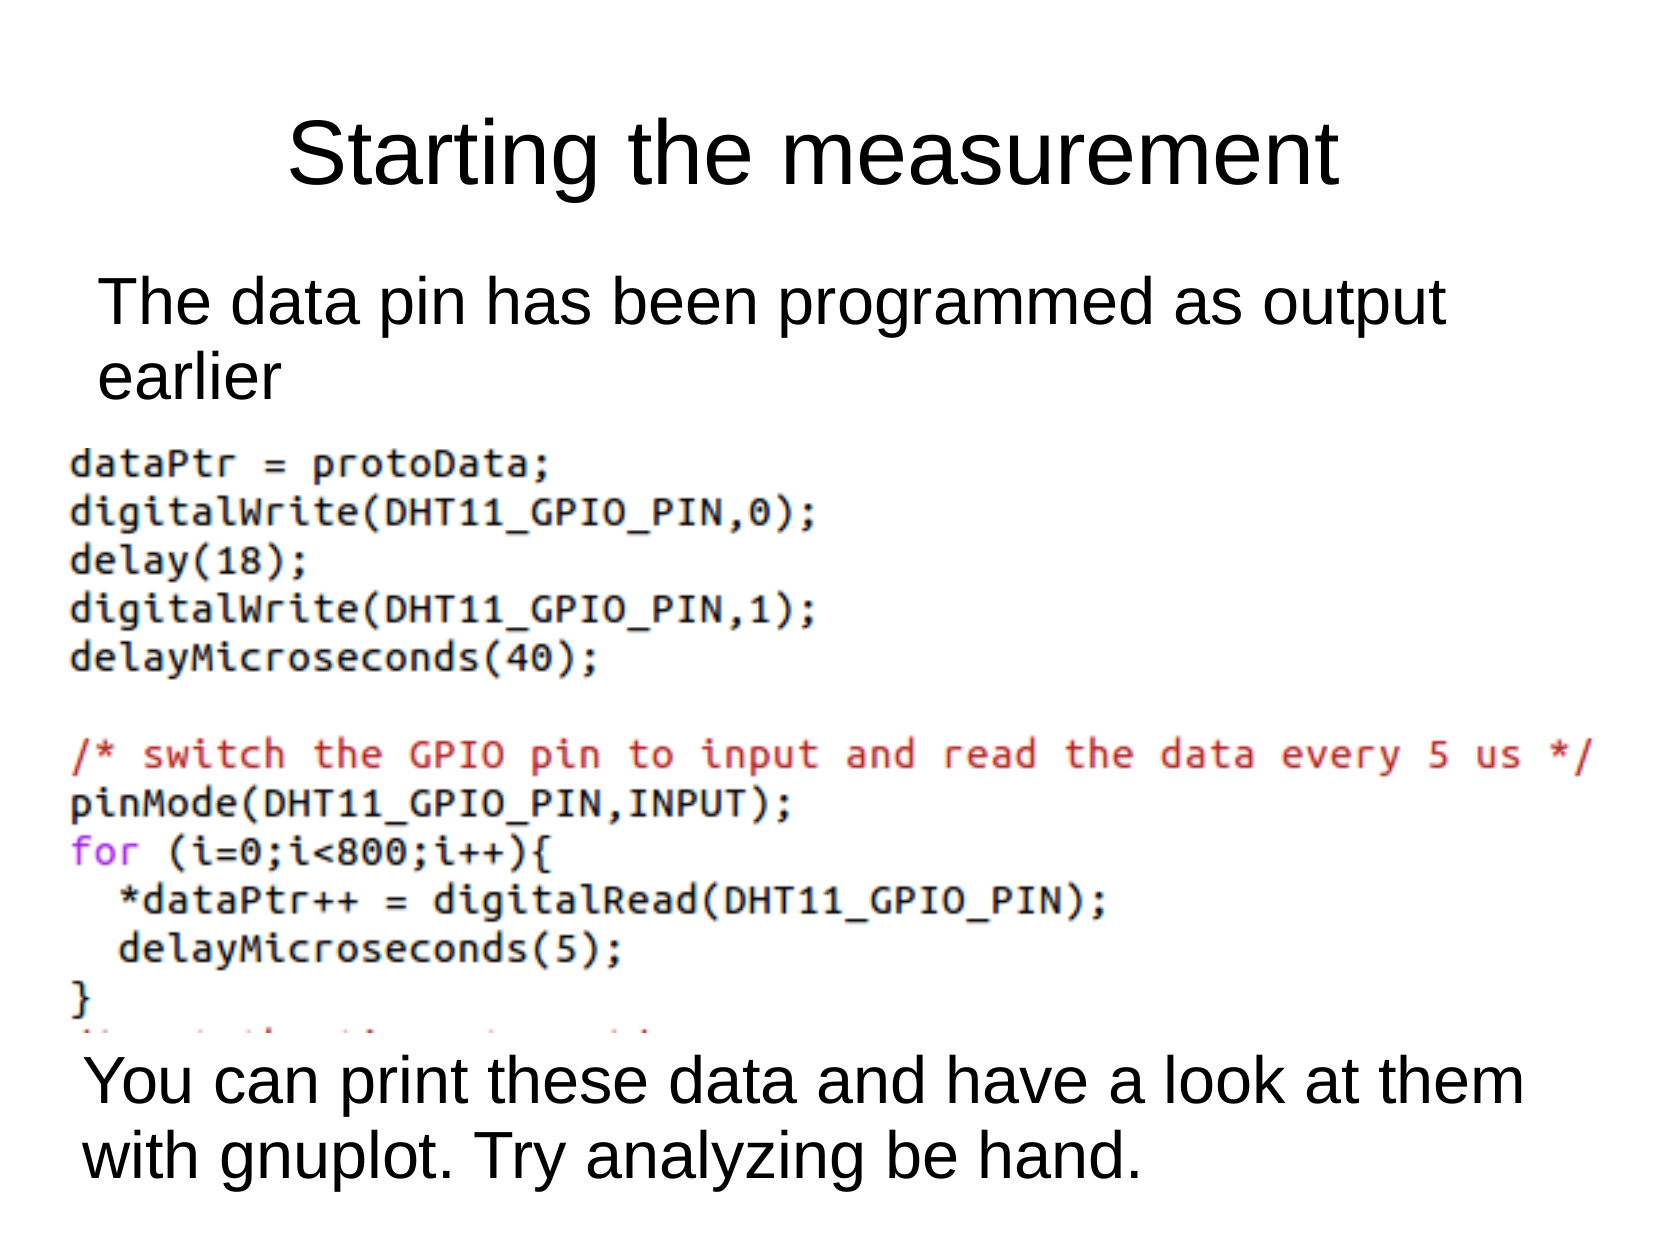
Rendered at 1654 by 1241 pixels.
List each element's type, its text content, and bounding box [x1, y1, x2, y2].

text_box You can print these data and have a look at them with gnuplot. Try analyzing be hand. [67, 1035, 1561, 1201]
title Starting the measurement [82, 49, 1571, 256]
text_box The data pin has been programmed as output earlier [82, 256, 1576, 421]
picture [30, 448, 1654, 1033]
